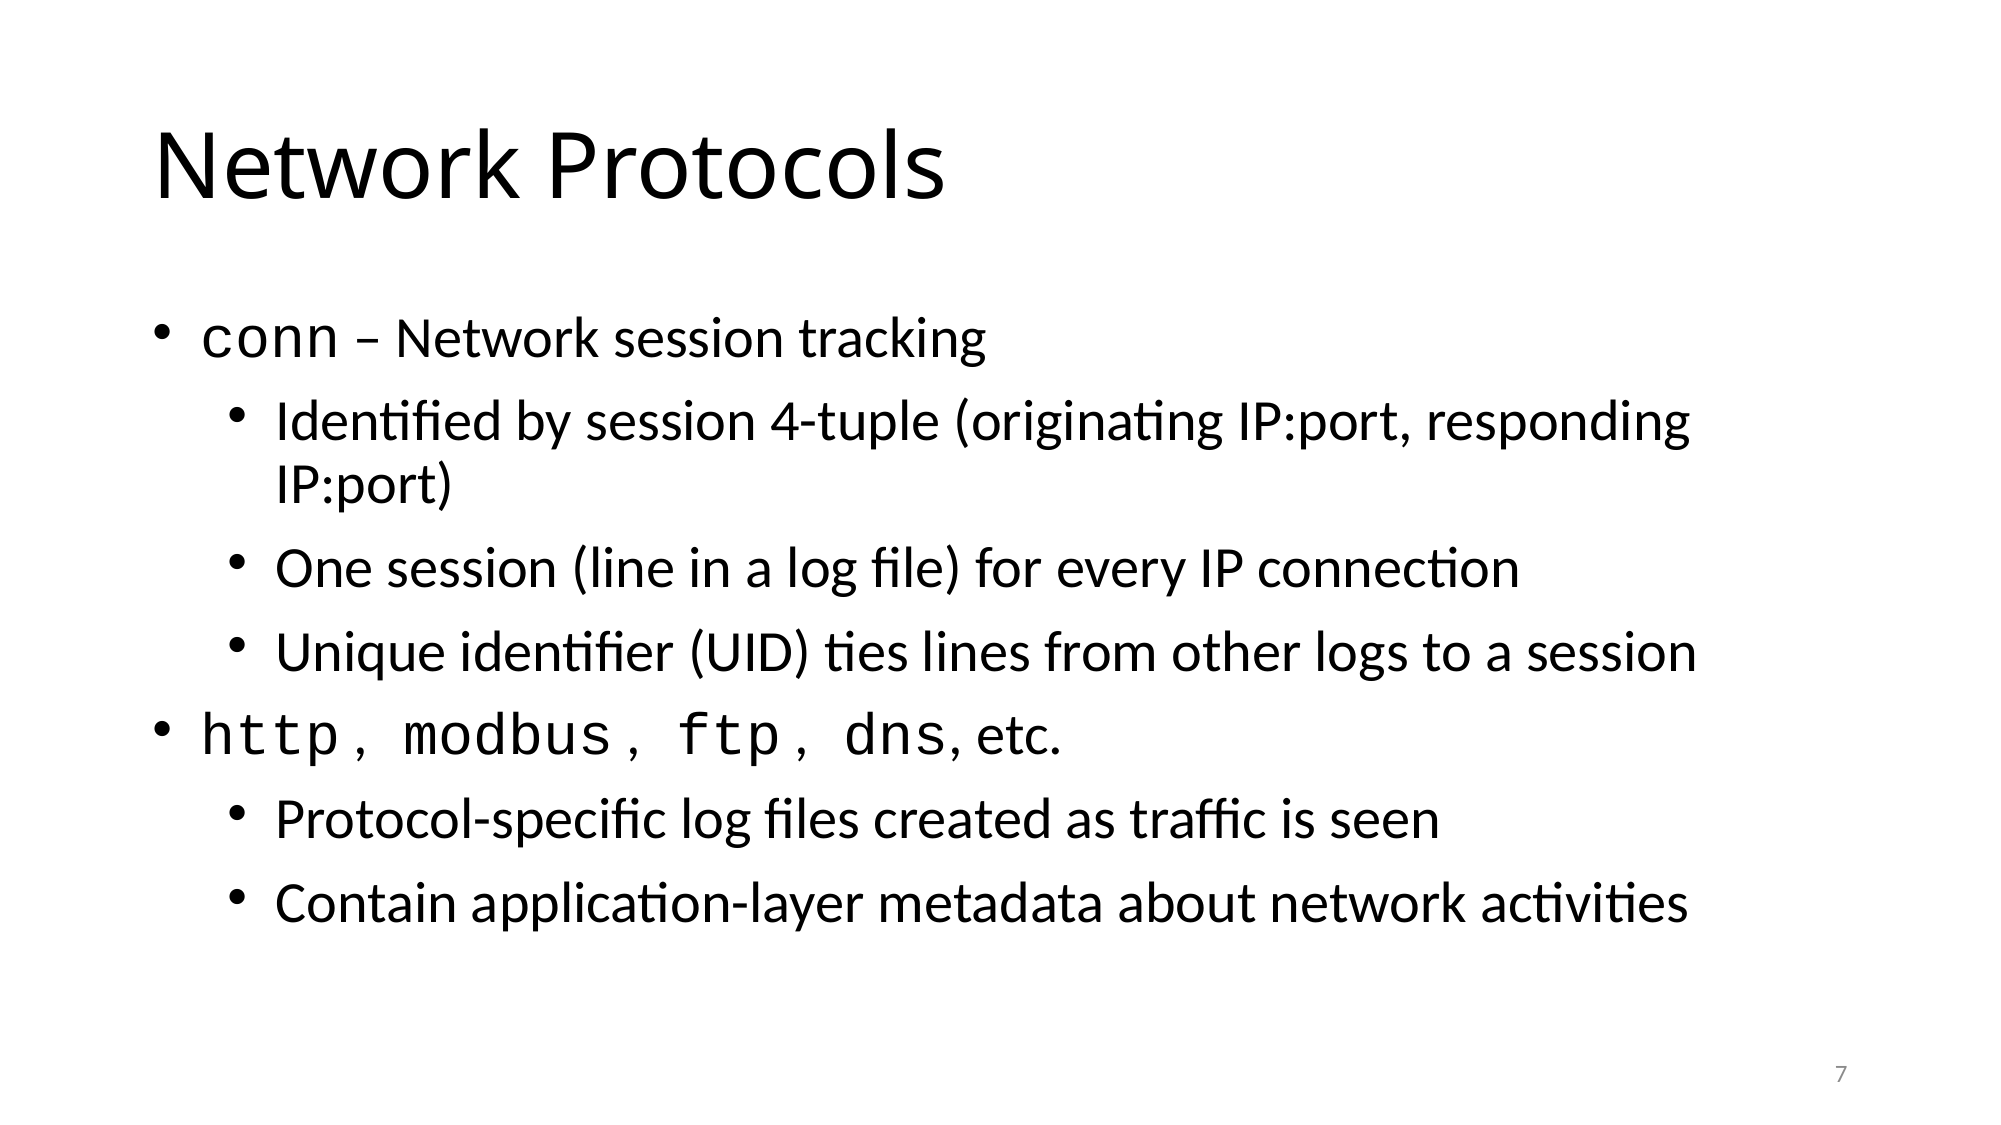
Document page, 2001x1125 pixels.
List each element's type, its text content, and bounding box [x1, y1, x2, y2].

title Network Protocols [137, 59, 1863, 278]
list conn – Network session tracking Identified by session 4-tuple (originating IP:port, responding IP:port) One session (line in a log file) for every IP connection Unique identifier (UID) ties lines from other logs to a session http , modbus , ftp , dns, etc. Protocol-specific log files created as traffic is seen Contain application-layer metadata about network activities [137, 299, 1863, 1014]
slide_number <number> [1412, 1042, 1863, 1103]
